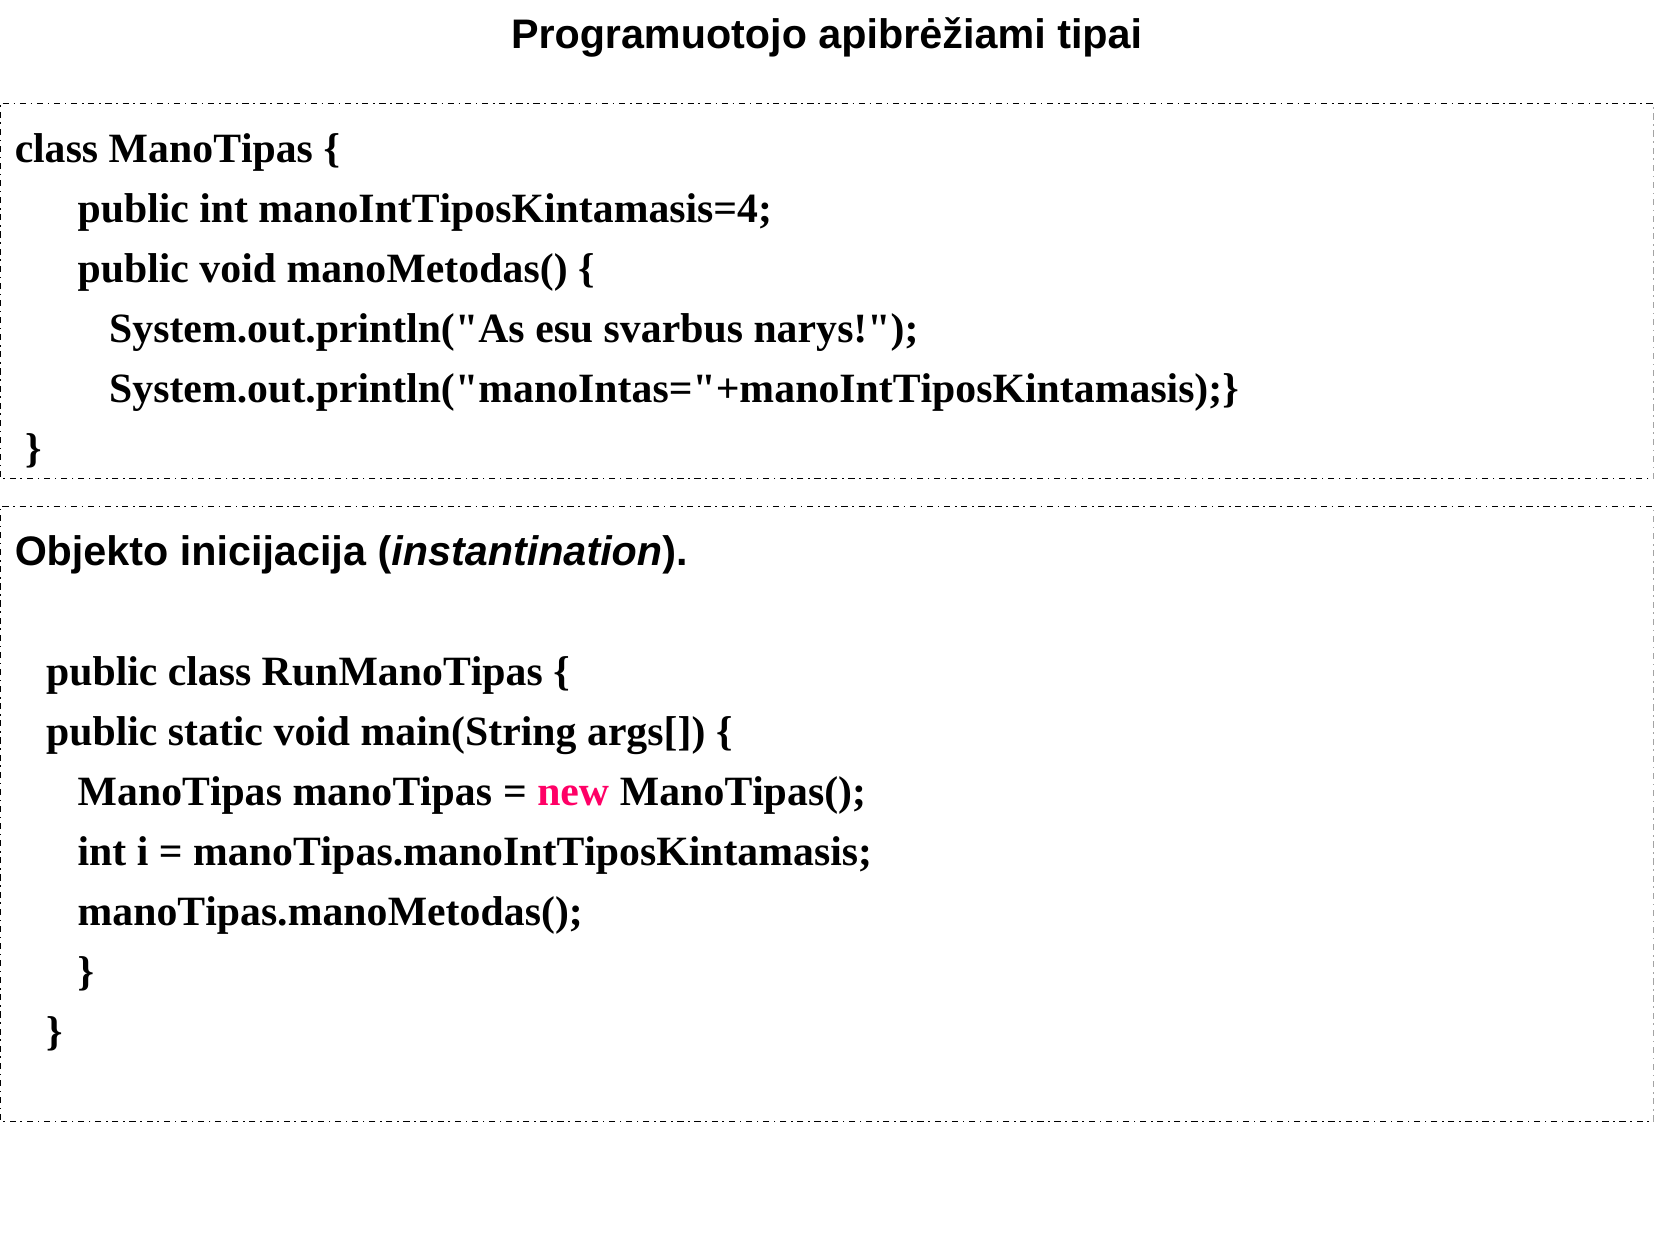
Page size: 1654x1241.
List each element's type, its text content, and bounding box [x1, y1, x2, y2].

text_box Objekto inicijacija (instantination). public class RunManoTipas { public static void main(String args[]) { ManoTipas manoTipas = new ManoTipas(); int i = manoTipas.manoIntTiposKintamasis; manoTipas.manoMetodas(); } } [0, 506, 1654, 1122]
text_box Programuotojo apibrėžiami tipai [0, 0, 1654, 115]
text_box class ManoTipas { public int manoIntTiposKintamasis=4; public void manoMetodas() { System.out.println("As esu svarbus narys!"); System.out.println("manoIntas="+manoIntTiposKintamasis);} } [0, 115, 1654, 479]
